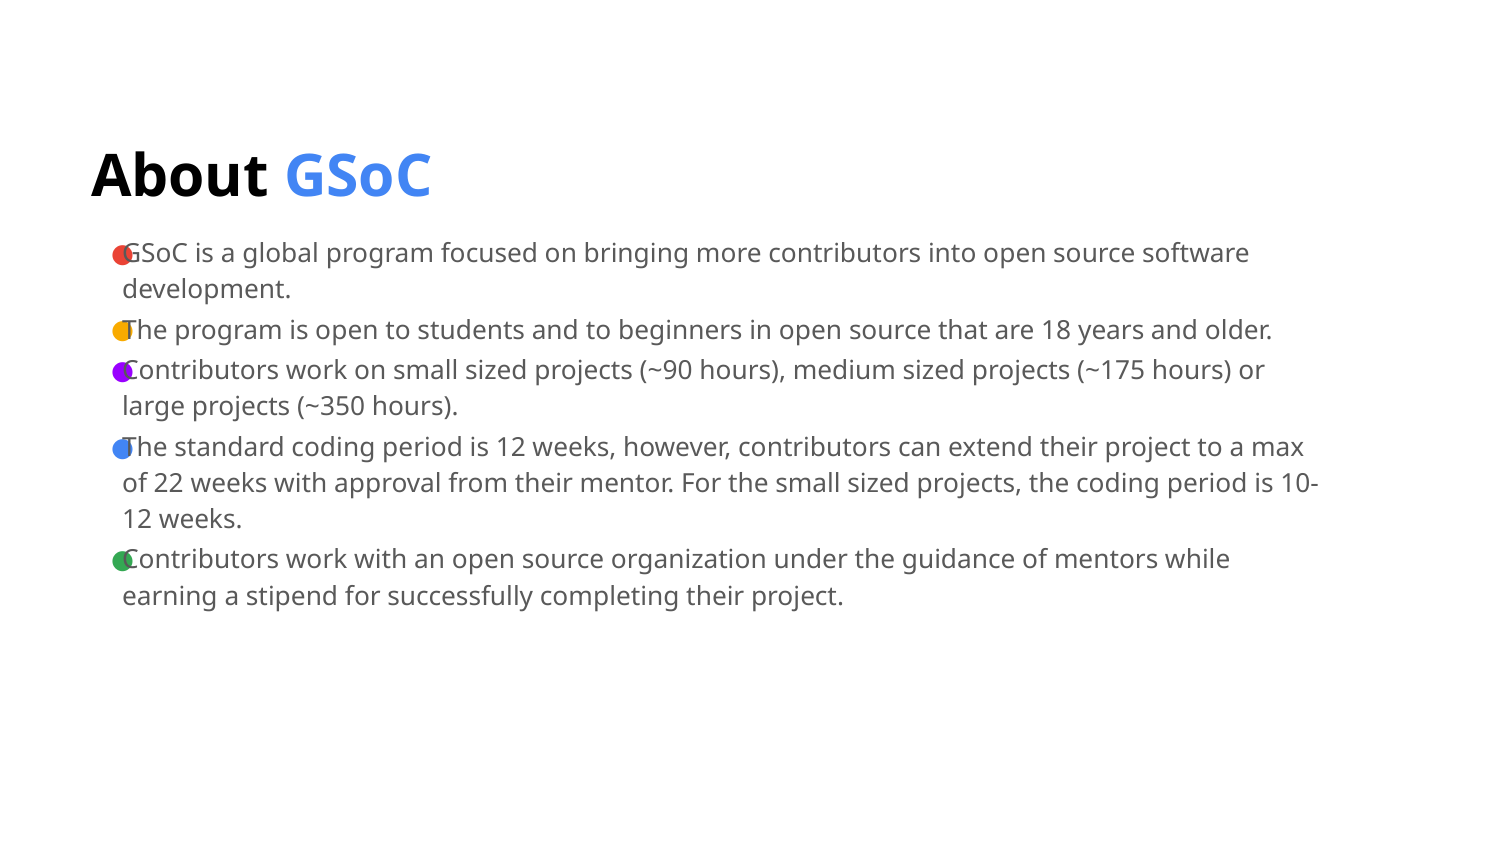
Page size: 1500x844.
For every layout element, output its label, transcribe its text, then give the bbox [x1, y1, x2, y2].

title About GSoC [76, 123, 494, 217]
list GSoC is a global program focused on bringing more contributors into open source software development. The program is open to students and to beginners in open source that are 18 years and older. Contributors work on small sized projects (~90 hours), medium sized projects (~175 hours) or large projects (~350 hours). The standard coding period is 12 weeks, however, contributors can extend their project to a max of 22 weeks with approval from their mentor. For the small sized projects, the coding period is 10-12 weeks. Contributors work with an open source organization under the guidance of mentors while earning a stipend for successfully completing their project. [91, 216, 1339, 672]
